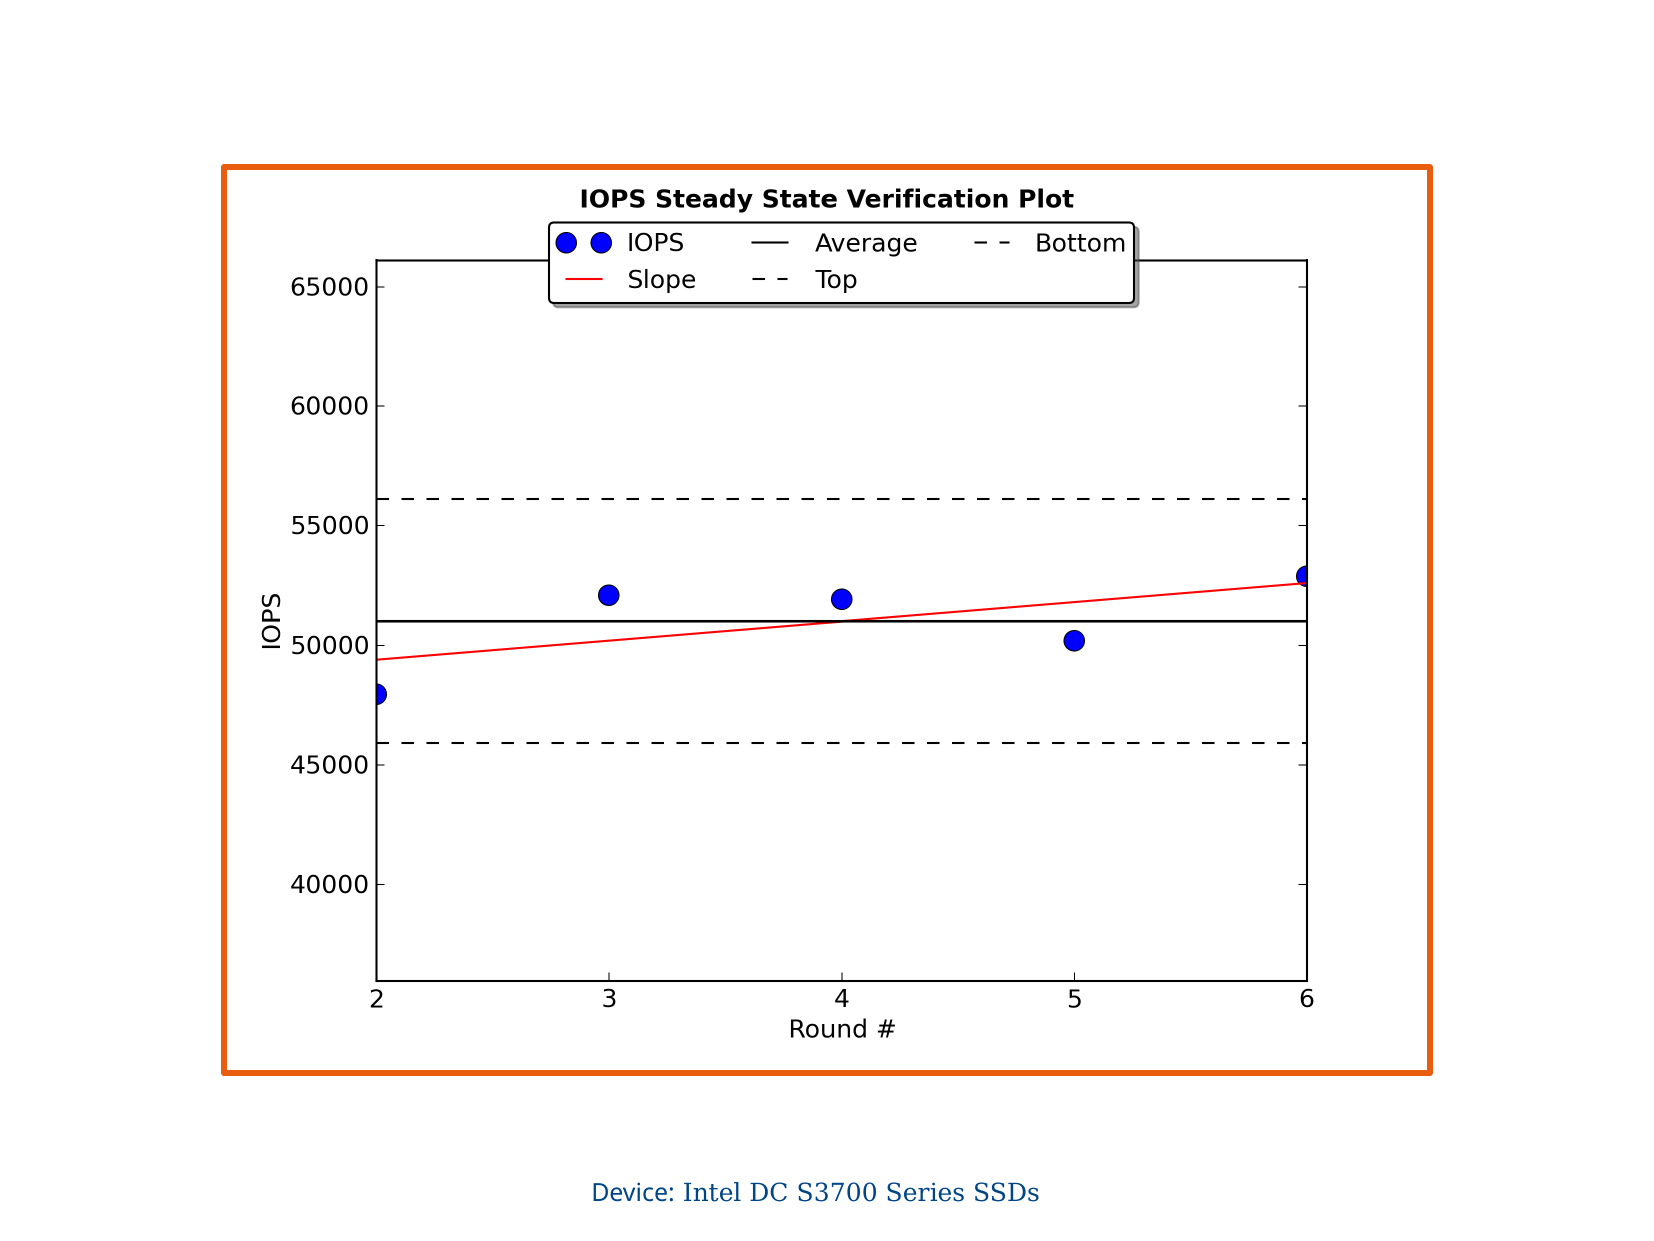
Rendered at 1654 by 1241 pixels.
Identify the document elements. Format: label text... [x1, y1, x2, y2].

picture [226, 170, 1427, 1071]
text_box Device: Intel DC S3700 Series SSDs [576, 1166, 1078, 1224]
